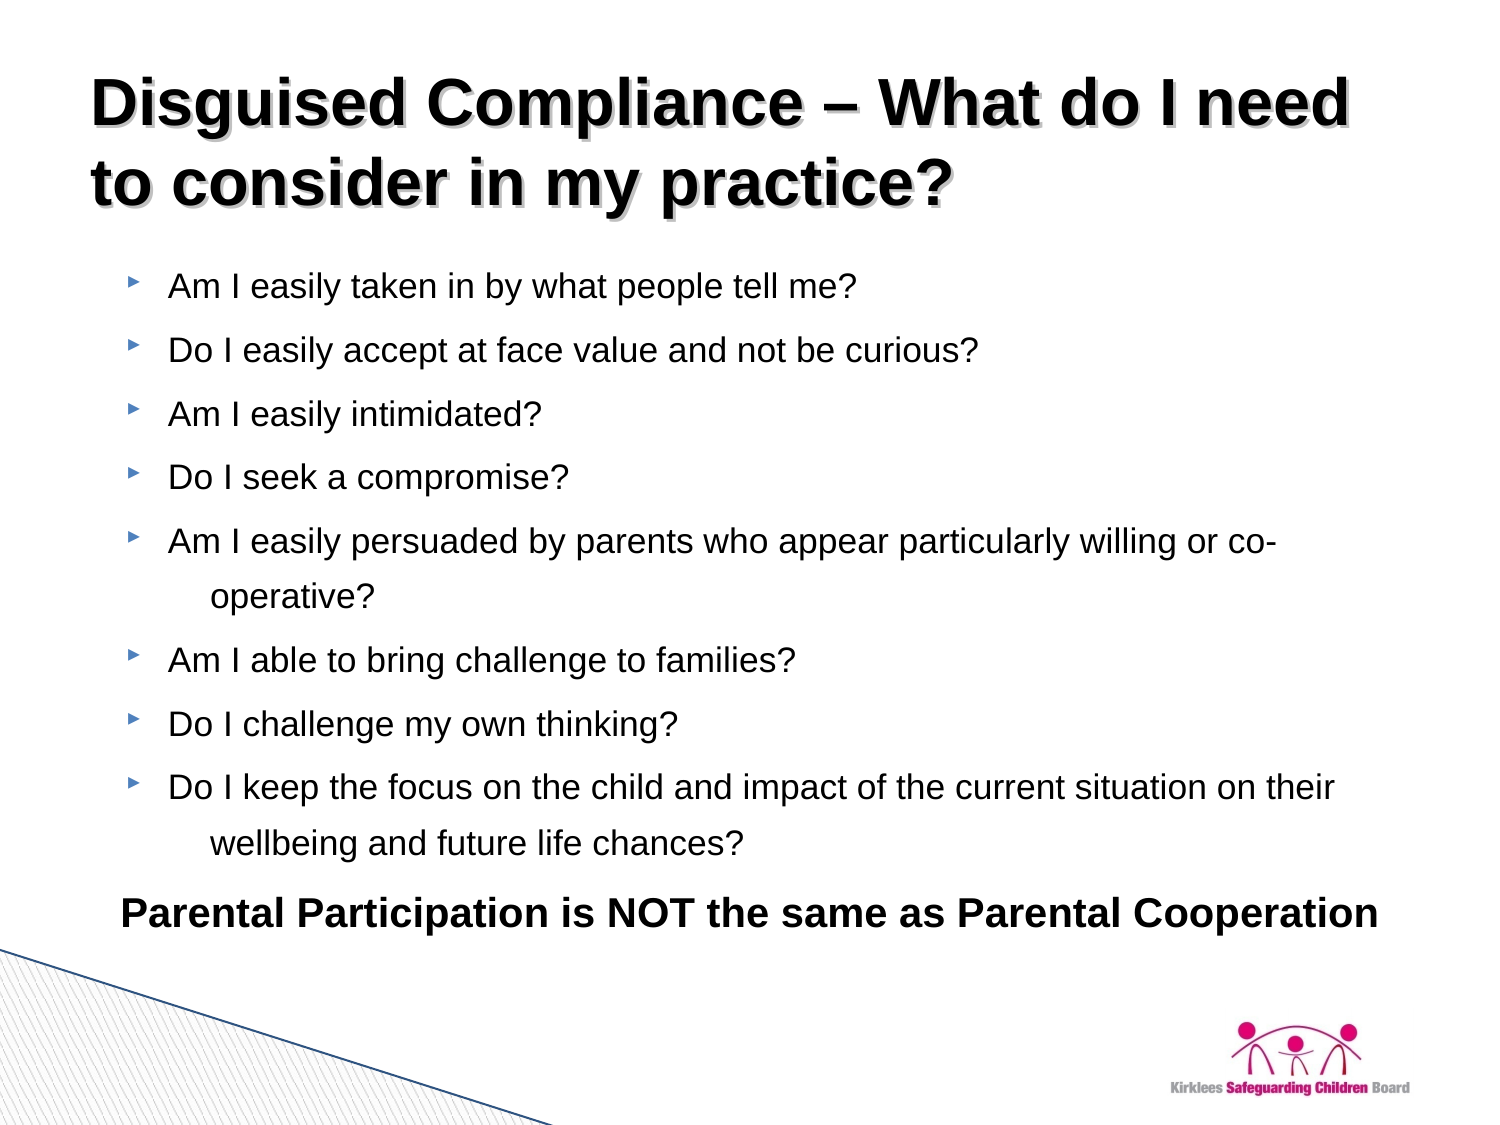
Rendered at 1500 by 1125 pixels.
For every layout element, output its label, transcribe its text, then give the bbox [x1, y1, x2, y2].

title Disguised Compliance – What do I need to consider in my practice? [75, 45, 1426, 233]
list Am I easily taken in by what people tell me? Do I easily accept at face value and not be curious? Am I easily intimidated? Do I seek a compromise? Am I easily persuaded by parents who appear particularly willing or co-operative? Am I able to bring challenge to families? Do I challenge my own thinking? Do I keep the focus on the child and impact of the current situation on their wellbeing and future life chances? Parental Participation is NOT the same as Parental Cooperation [75, 243, 1426, 986]
